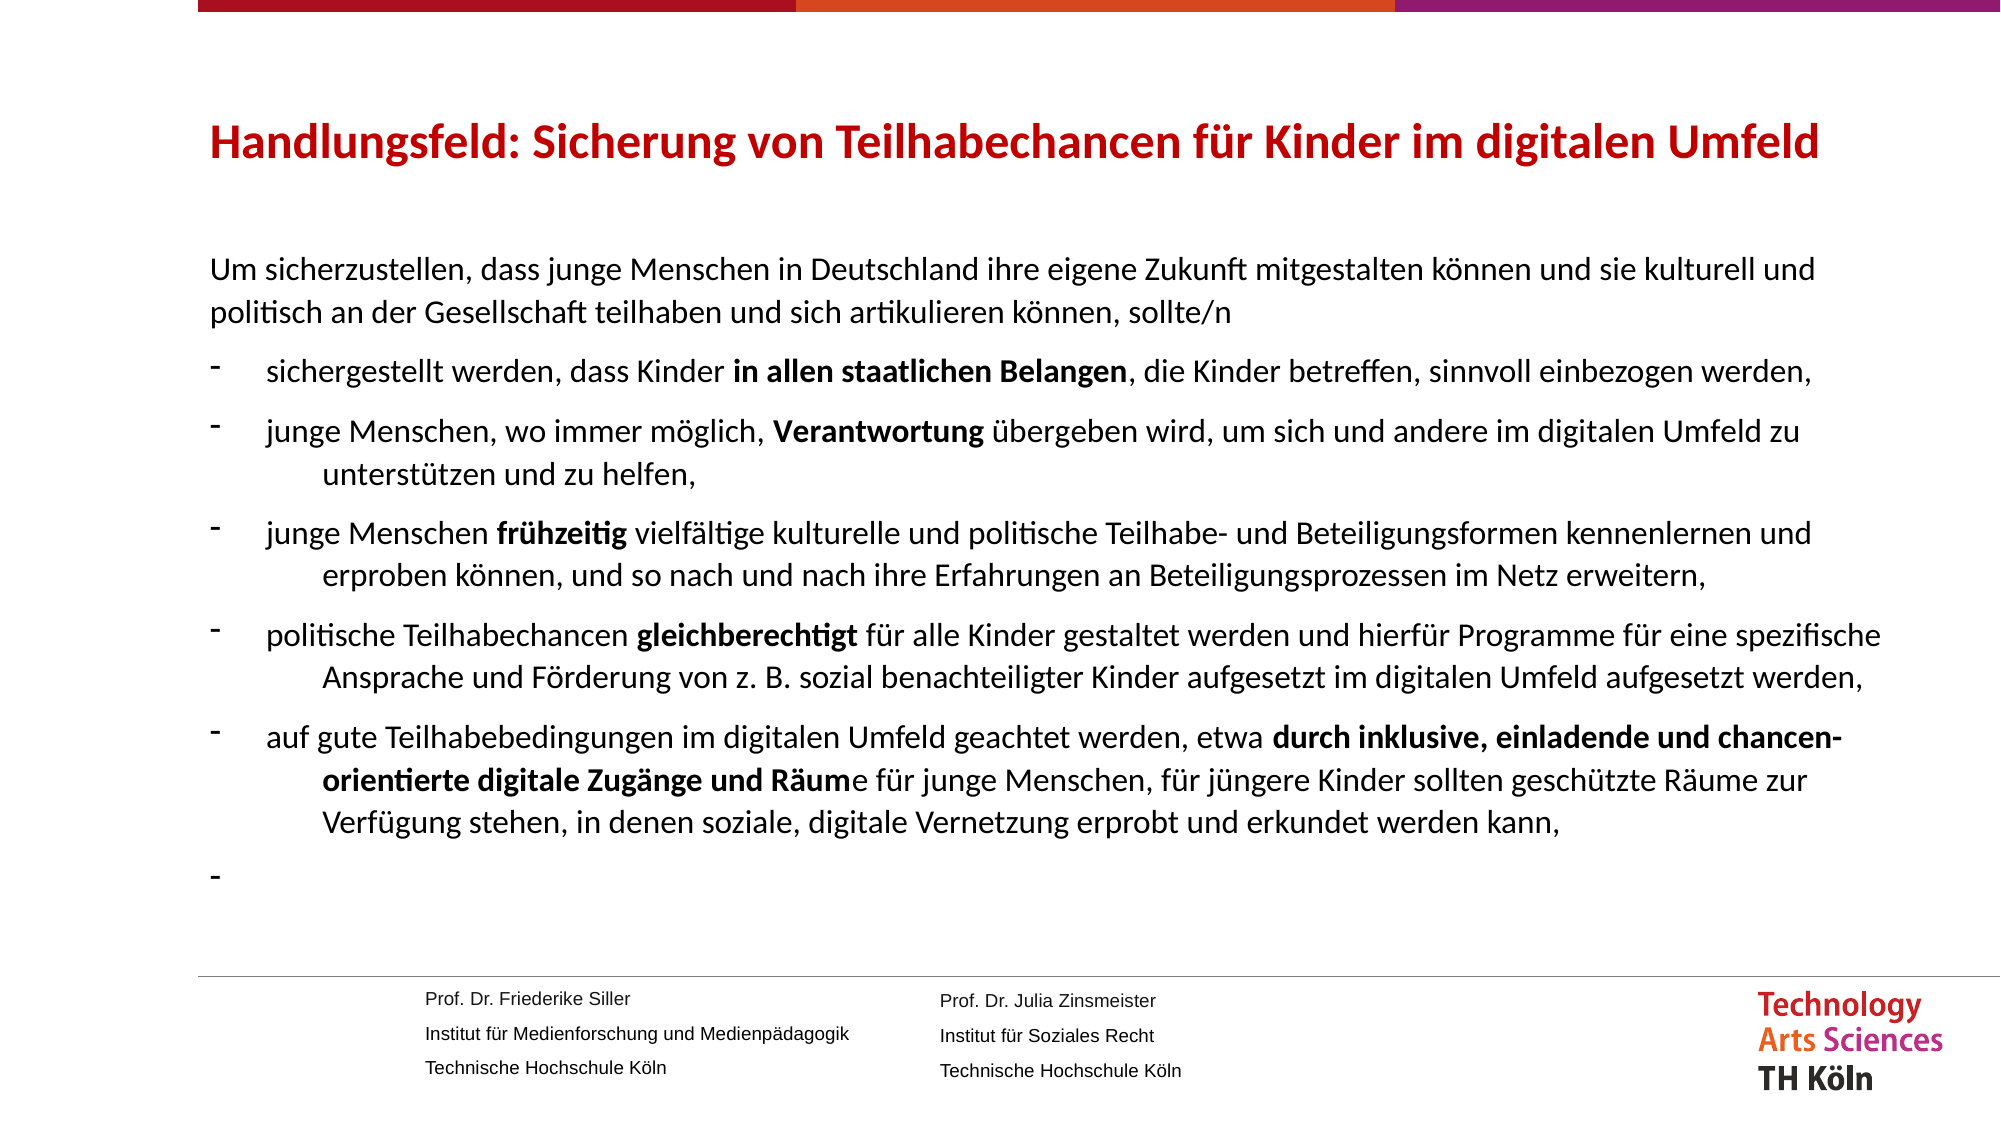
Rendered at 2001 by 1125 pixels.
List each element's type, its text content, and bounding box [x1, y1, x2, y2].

text_box Handlungsfeld: Sicherung von Teilhabechancen für Kinder im digitalen Umfeld Um sicherzustellen, dass junge Menschen in Deutschland ihre eigene Zukunft mitgestalten können und sie kulturell und politisch an der Gesellschaft teilhaben und sich artikulieren können, sollte/n sichergestellt werden, dass Kinder in allen staatlichen Belangen, die Kinder betreffen, sinnvoll einbezogen werden, junge Menschen, wo immer möglich, Verantwortung übergeben wird, um sich und andere im digitalen Umfeld zu unterstützen und zu helfen, junge Menschen frühzeitig vielfältige kulturelle und politische Teilhabe- und Beteiligungsformen kennenlernen und erproben können, und so nach und nach ihre Erfahrungen an Beteiligungsprozessen im Netz erweitern, politische Teilhabechancen gleichberechtigt für alle Kinder gestaltet werden und hierfür Programme für eine spezifische Ansprache und Förderung von z. B. sozial benachteiligter Kinder aufgesetzt im digitalen Umfeld aufgesetzt werden, auf gute Teilhabebedingungen im digitalen Umfeld geachtet werden, etwa durch inklusive, einladende und chancen-orientierte digitale Zugänge und Räume für junge Menschen, für jüngere Kinder sollten geschützte Räume zur Verfügung stehen, in denen soziale, digitale Vernetzung erprobt und erkundet werden kann, [194, 97, 1901, 958]
